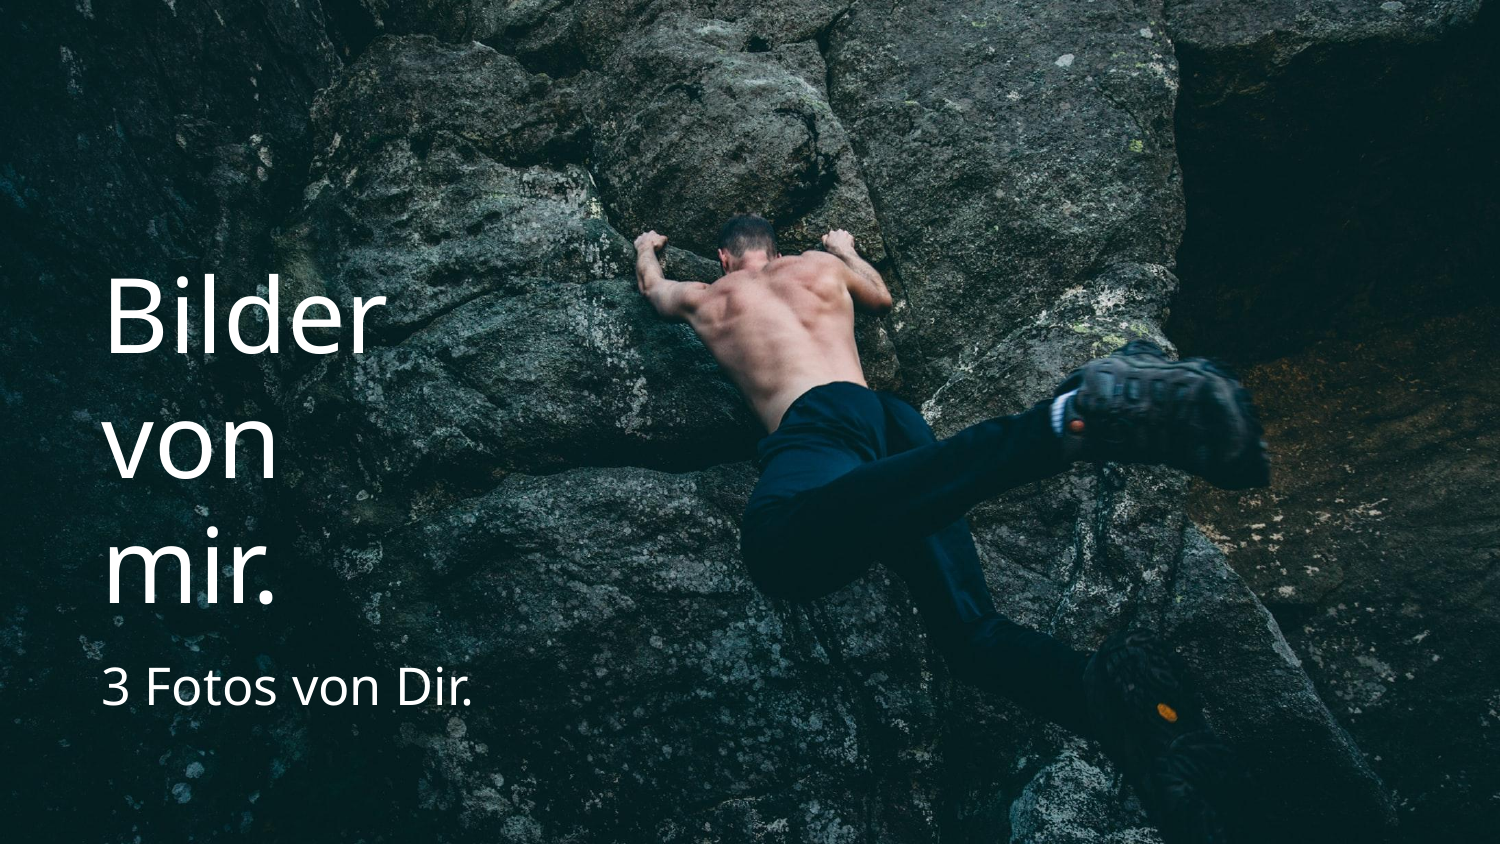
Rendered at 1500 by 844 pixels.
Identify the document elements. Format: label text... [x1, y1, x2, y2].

text_box 3 Fotos von Dir. [86, 638, 838, 731]
text_box Bilder von mir. [86, 234, 838, 638]
picture [0, 0, 1500, 844]
